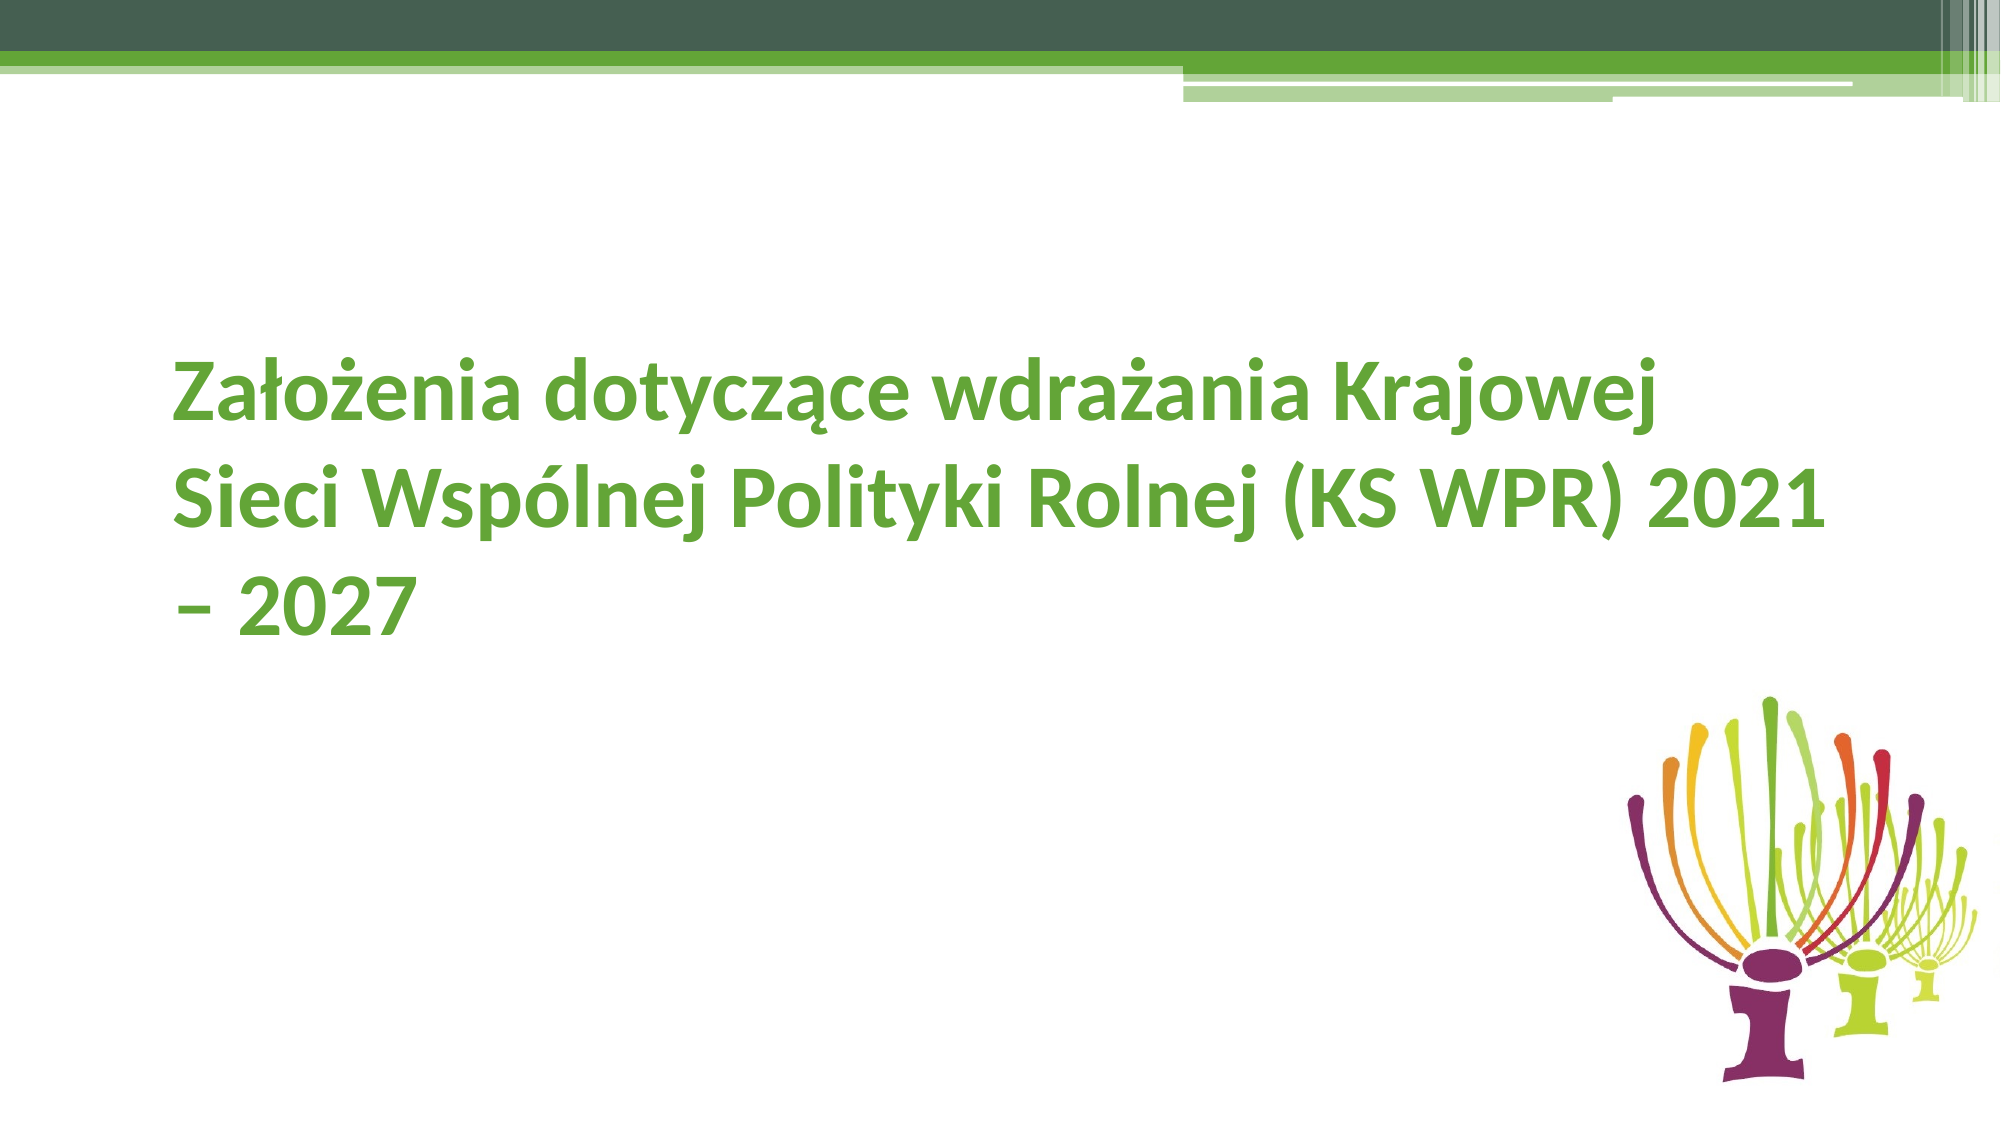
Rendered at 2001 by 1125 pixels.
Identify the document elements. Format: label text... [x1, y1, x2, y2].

picture [1583, 653, 2000, 1125]
title Założenia dotyczące wdrażania Krajowej Sieci Wspólnej Polityki Rolnej (KS WPR) 2021 – 2027 [92, 319, 1670, 654]
